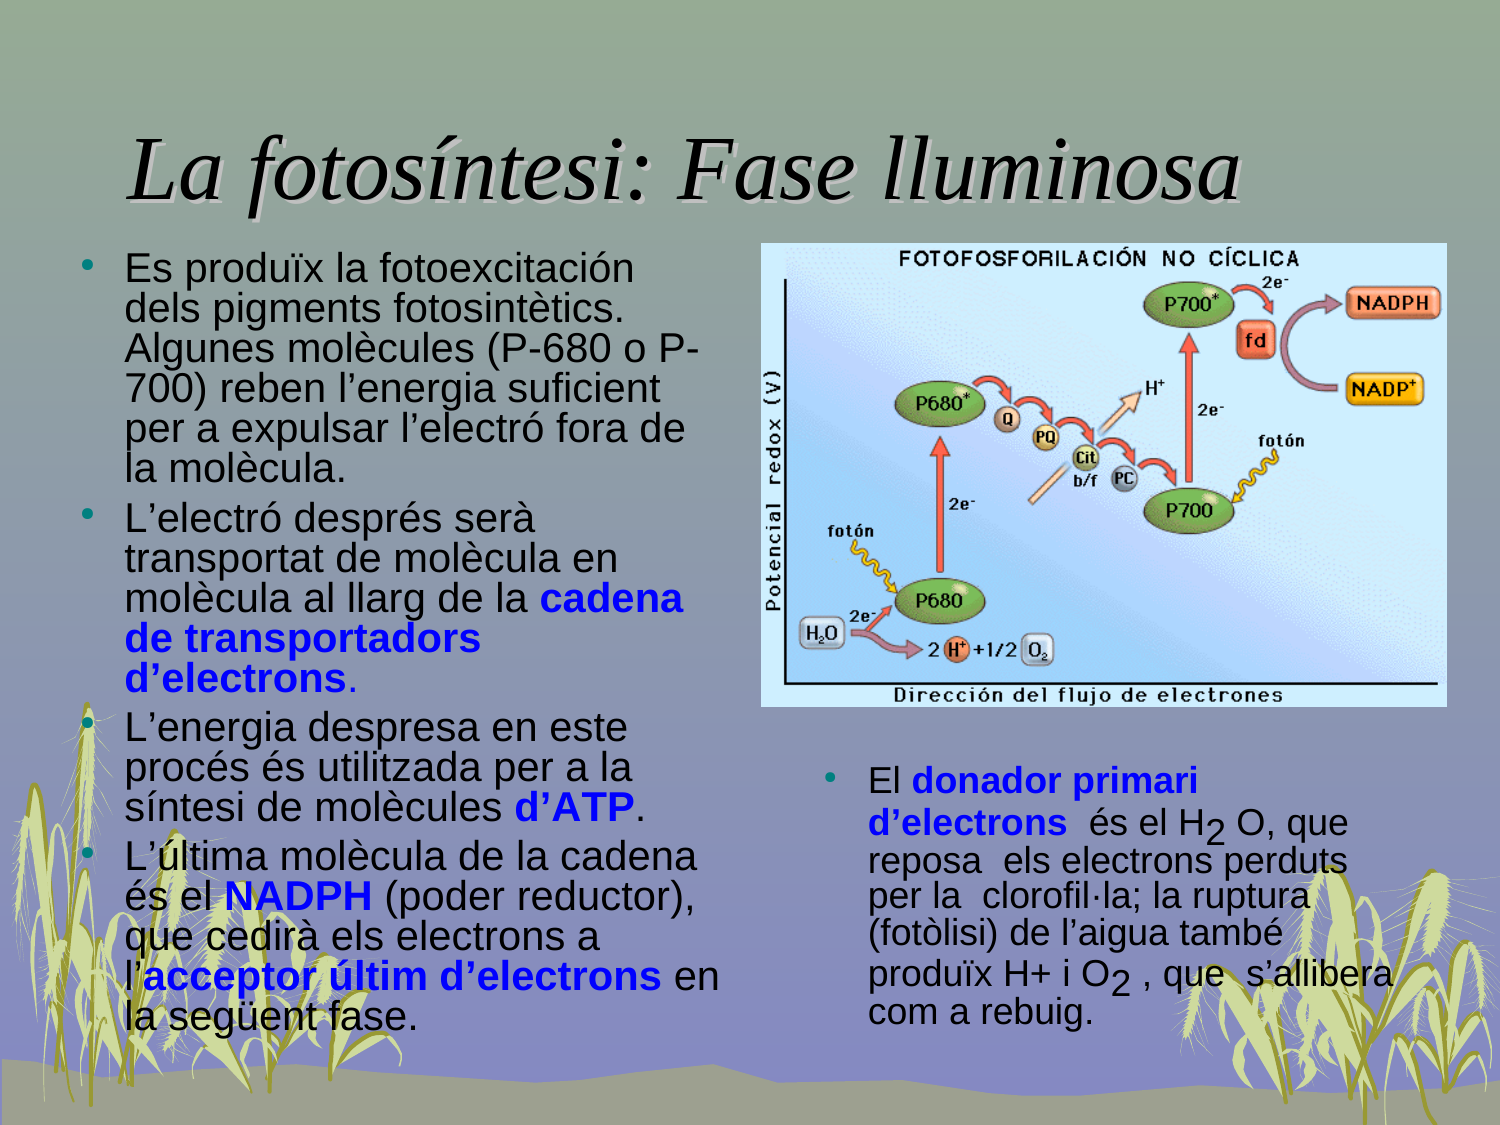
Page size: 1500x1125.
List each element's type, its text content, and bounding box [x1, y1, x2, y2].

title La fotosíntesi: Fase lluminosa [112, 68, 1388, 257]
picture [761, 243, 1447, 707]
text_box El donador primari d’electrons és el H2 O, que reposa els electrons perduts per la clorofil·la; la ruptura (fotòlisi) de l’aigua també produïx H+ i O2 , que s’allibera com a rebuig. [779, 757, 1418, 1040]
list Es produïx la fotoexcitación dels pigments fotosintètics. Algunes molècules (P-680 o P-700) reben l’energia suficient per a expulsar l’electró fora de la molècula. L’electró després serà transportat de molècula en molècula al llarg de la cadena de transportadors d’electrons. L’energia despresa en este procés és utilitzada per a la síntesi de molècules d’ATP. L’última molècula de la cadena és el NADPH (poder reductor), que cedirà els electrons a l’acceptor últim d’electrons en la següent fase. [35, 243, 738, 1095]
